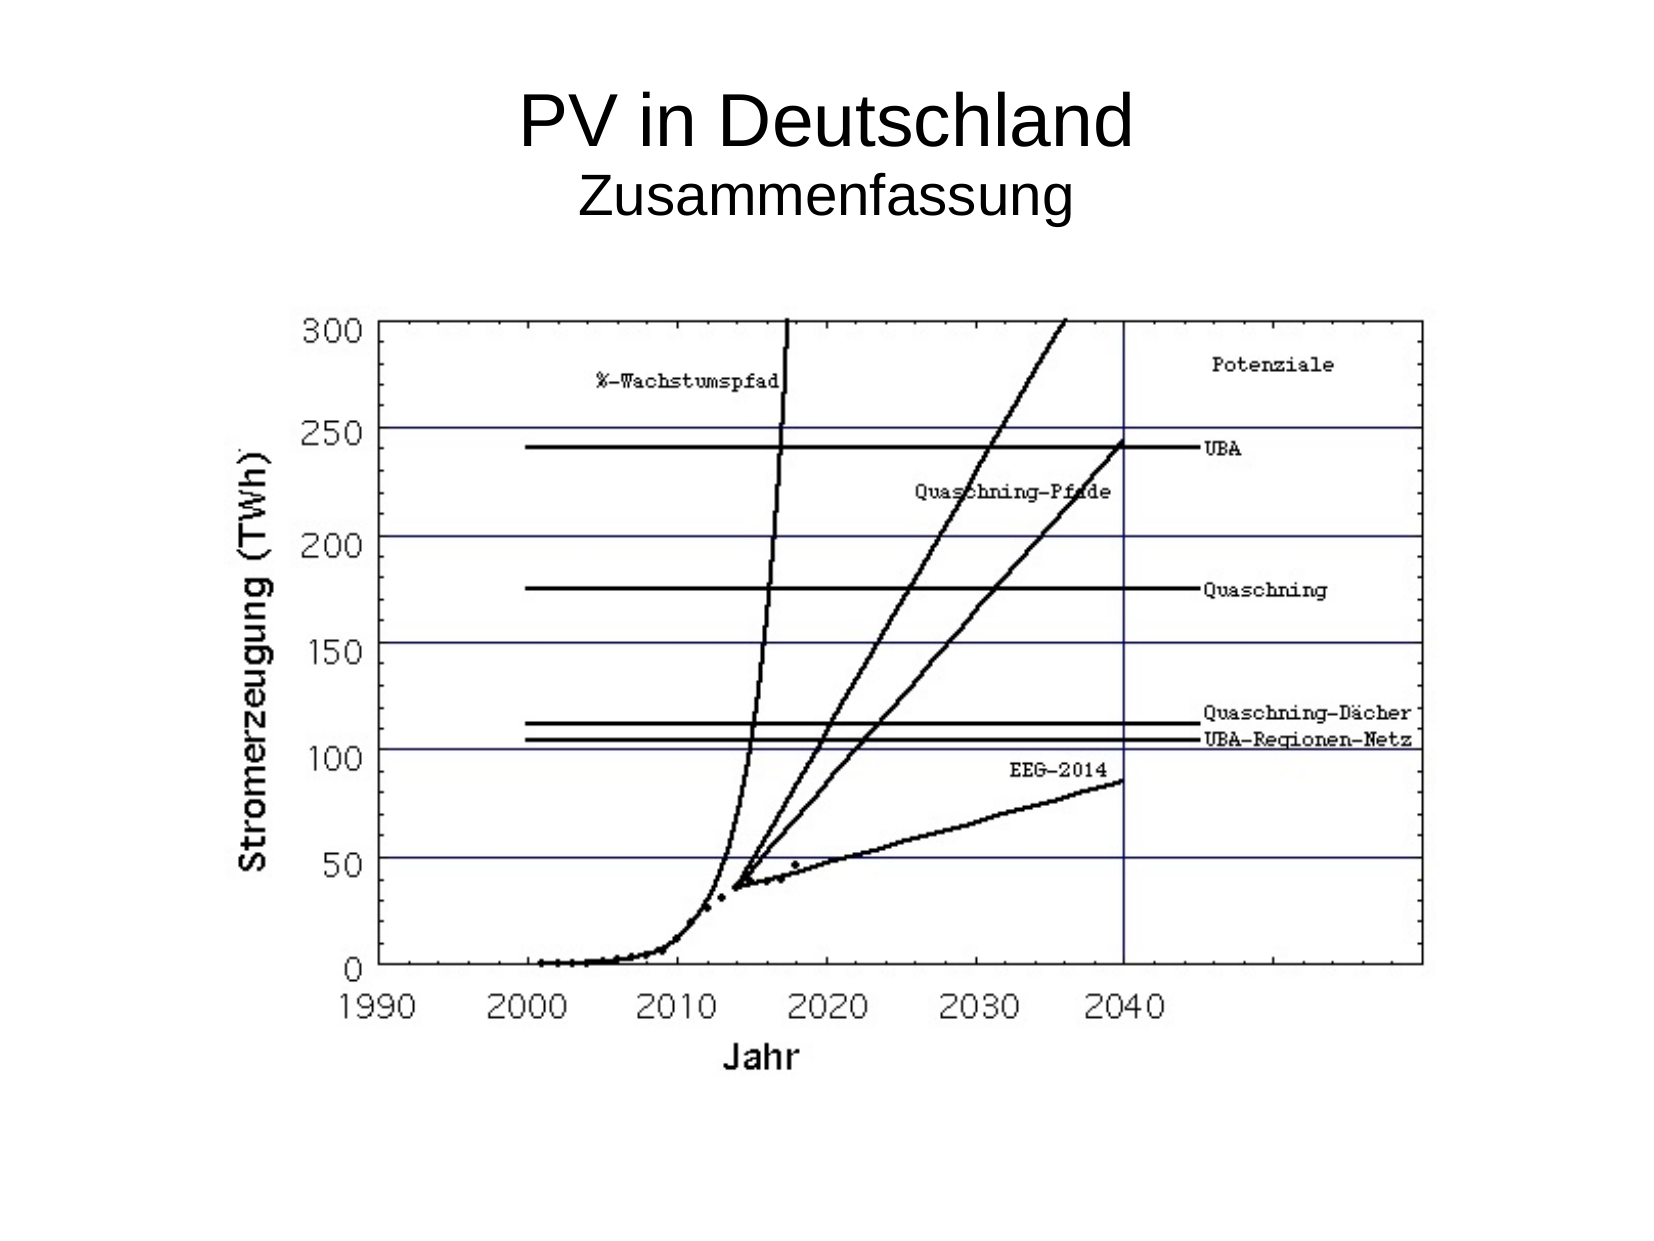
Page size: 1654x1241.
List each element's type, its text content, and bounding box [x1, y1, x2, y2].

title PV in Deutschland Zusammenfassung [82, 49, 1571, 257]
picture [192, 290, 1461, 1109]
